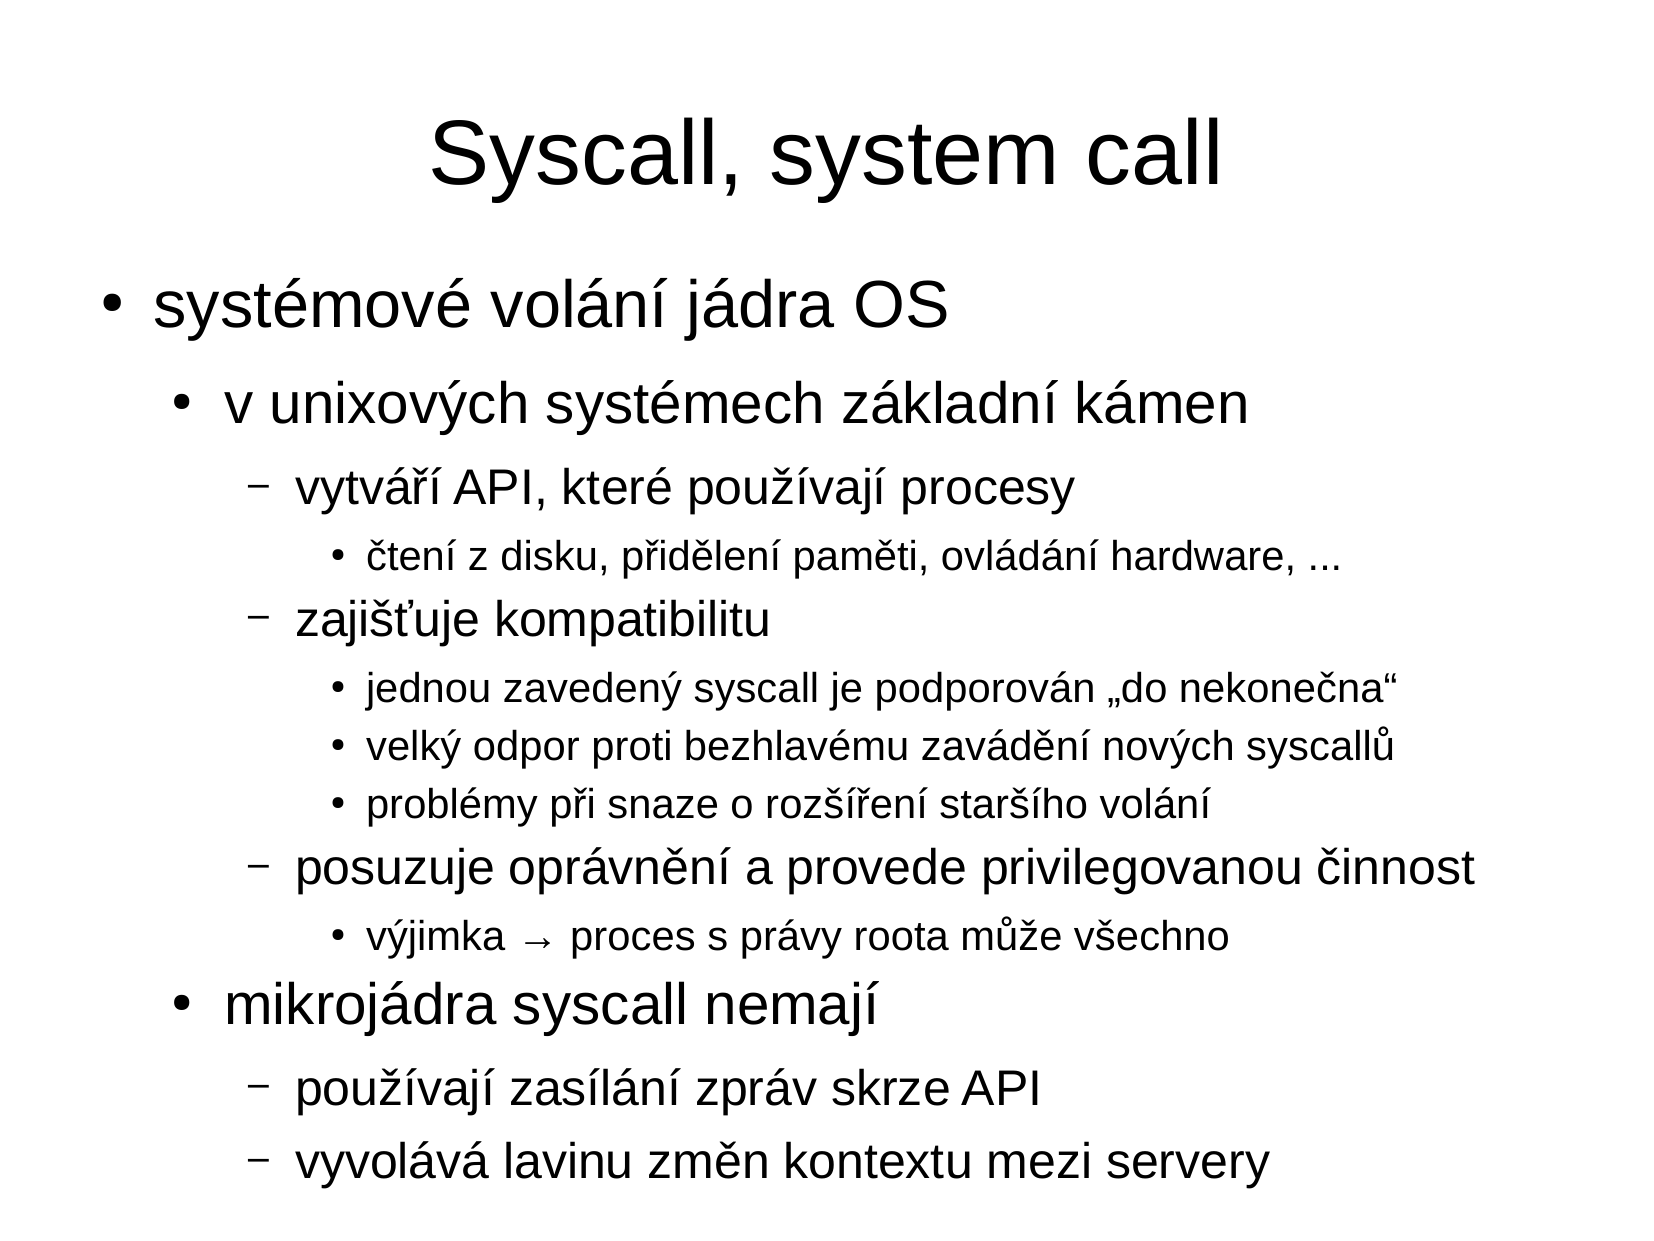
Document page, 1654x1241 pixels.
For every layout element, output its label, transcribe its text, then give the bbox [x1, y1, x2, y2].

title Syscall, system call [82, 56, 1571, 250]
list systémové volání jádra OS v unixových systémech základní kámen vytváří API, které používají procesy čtení z disku, přidělení paměti, ovládání hardware, ... zajišťuje kompatibilitu jednou zavedený syscall je podporován „do nekonečna“ velký odpor proti bezhlavému zavádění nových syscallů problémy při snaze o rozšíření staršího volání posuzuje oprávnění a provede privilegovanou činnost výjimka → proces s právy roota může všechno mikrojádra syscall nemají používají zasílání zpráv skrze API vyvolává lavinu změn kontextu mezi servery [82, 266, 1571, 1190]
